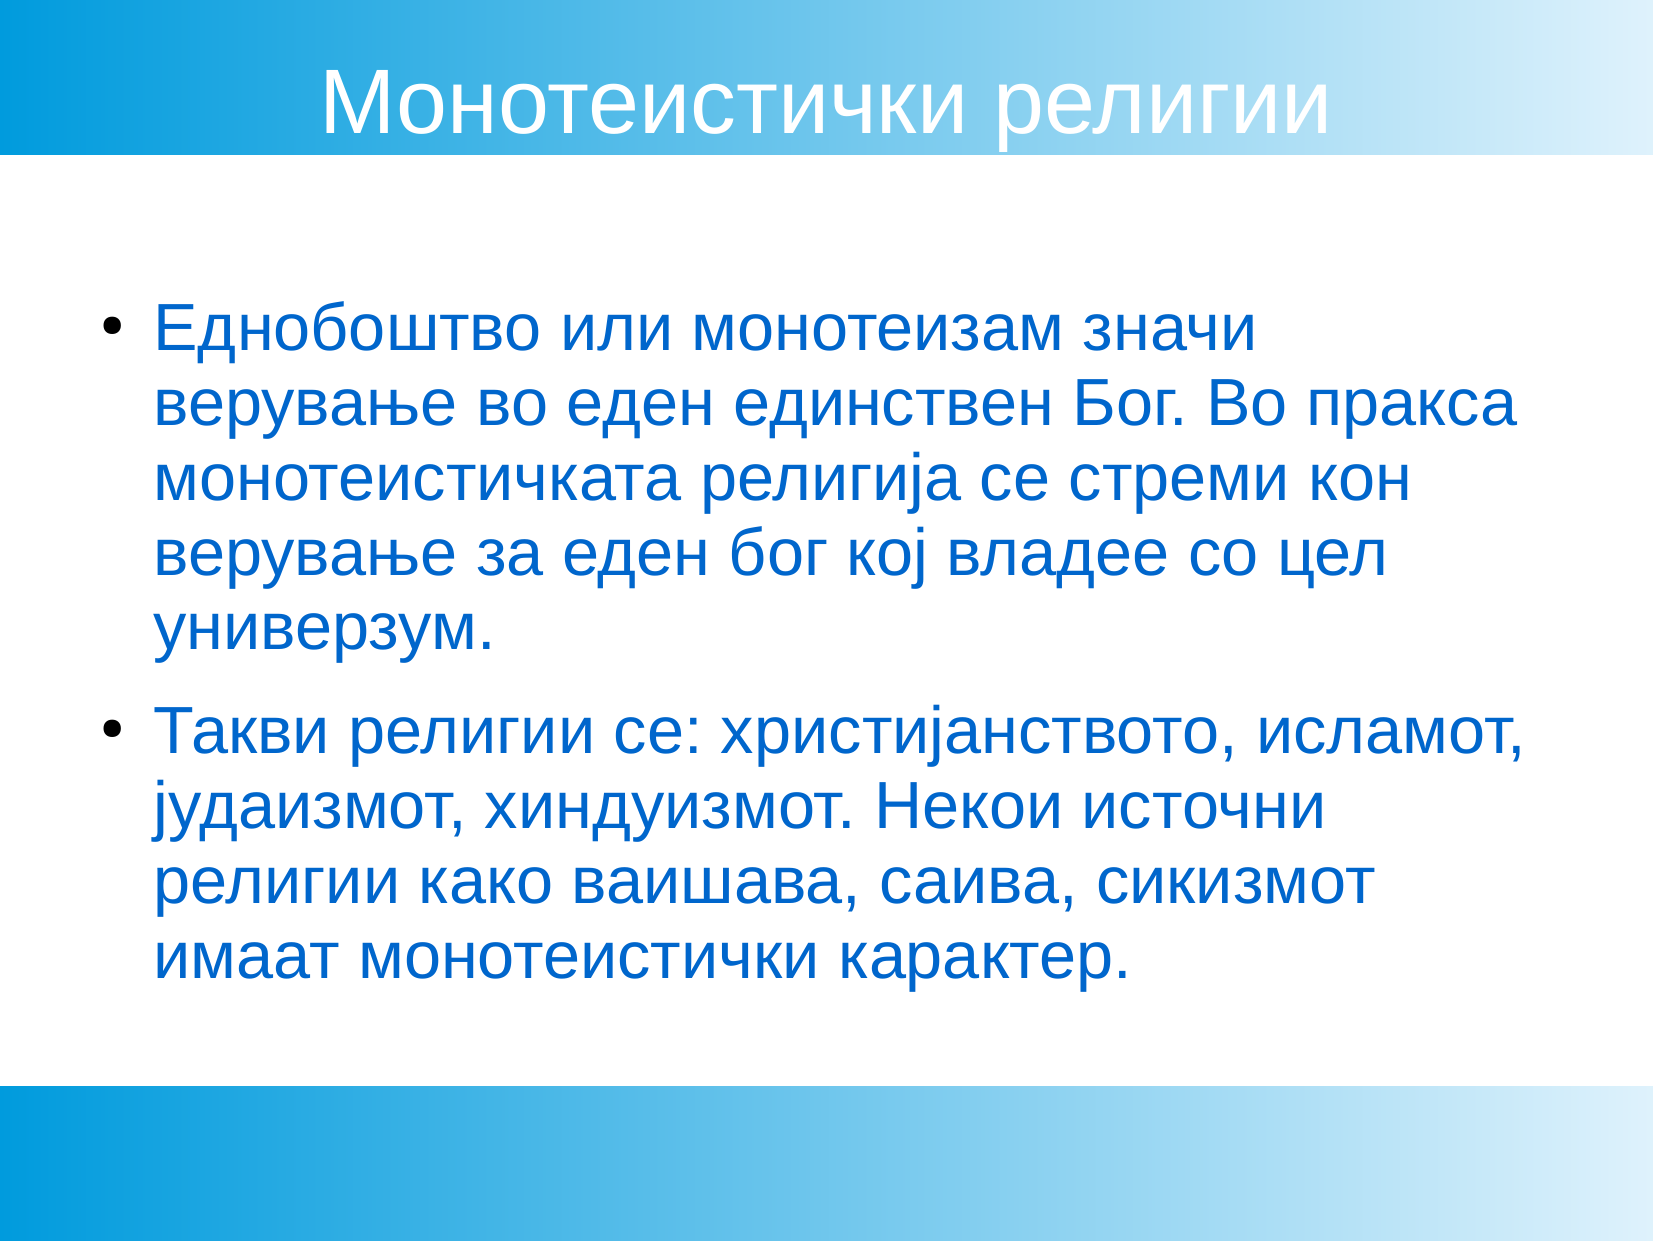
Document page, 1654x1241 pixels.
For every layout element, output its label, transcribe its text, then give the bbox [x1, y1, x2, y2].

list Еднобоштво или монотеизам значи верување во еден единствен Бог. Во пракса монотеистичката религија се стреми кон верување за еден бог кој владее со цел универзум. Такви религии се: христијанството, исламот, јудаизмот, хиндуизмот. Некои источни религии како ваишава, саива, сикизмот имаат монотеистички карактер. [82, 290, 1571, 1010]
title Монотеистички религии [82, 49, 1571, 155]
